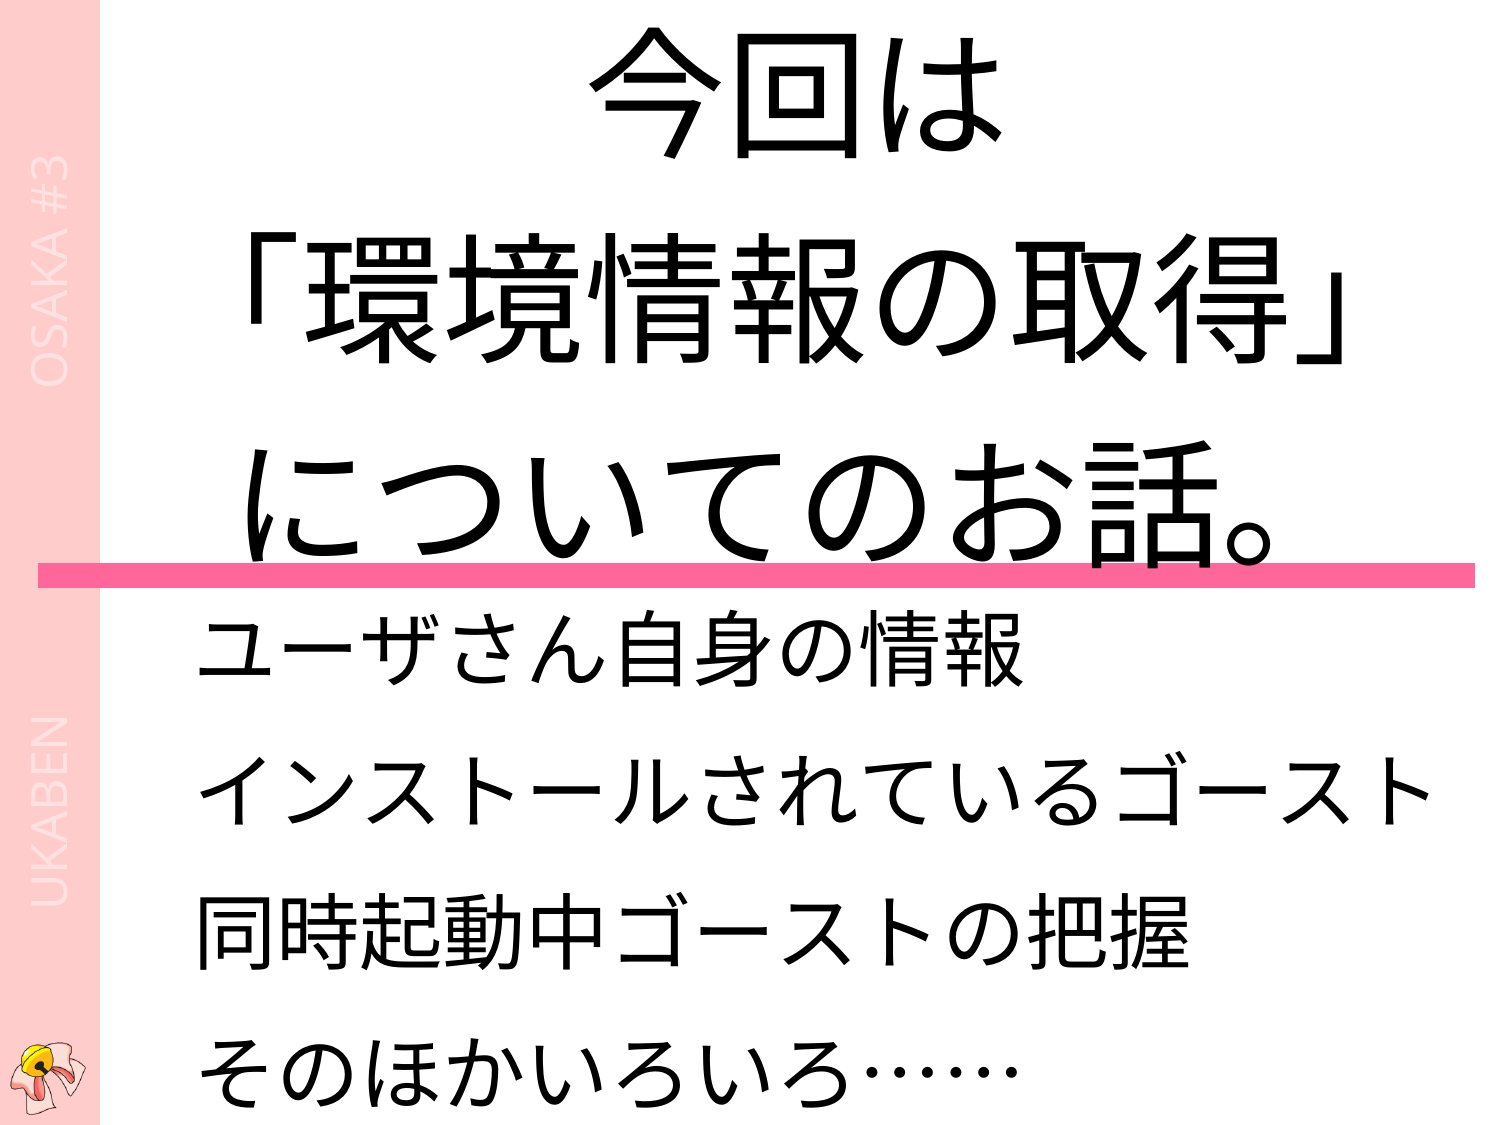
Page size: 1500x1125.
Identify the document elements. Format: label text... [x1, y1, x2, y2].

title 今回は 「環境情報の取得」 についてのお話。 [118, 50, 1477, 532]
subtitle ユーザさん自身の情報 インストールされているゴースト 同時起動中ゴーストの把握 そのほかいろいろ…… [118, 620, 1477, 1093]
picture [10, 1042, 86, 1115]
